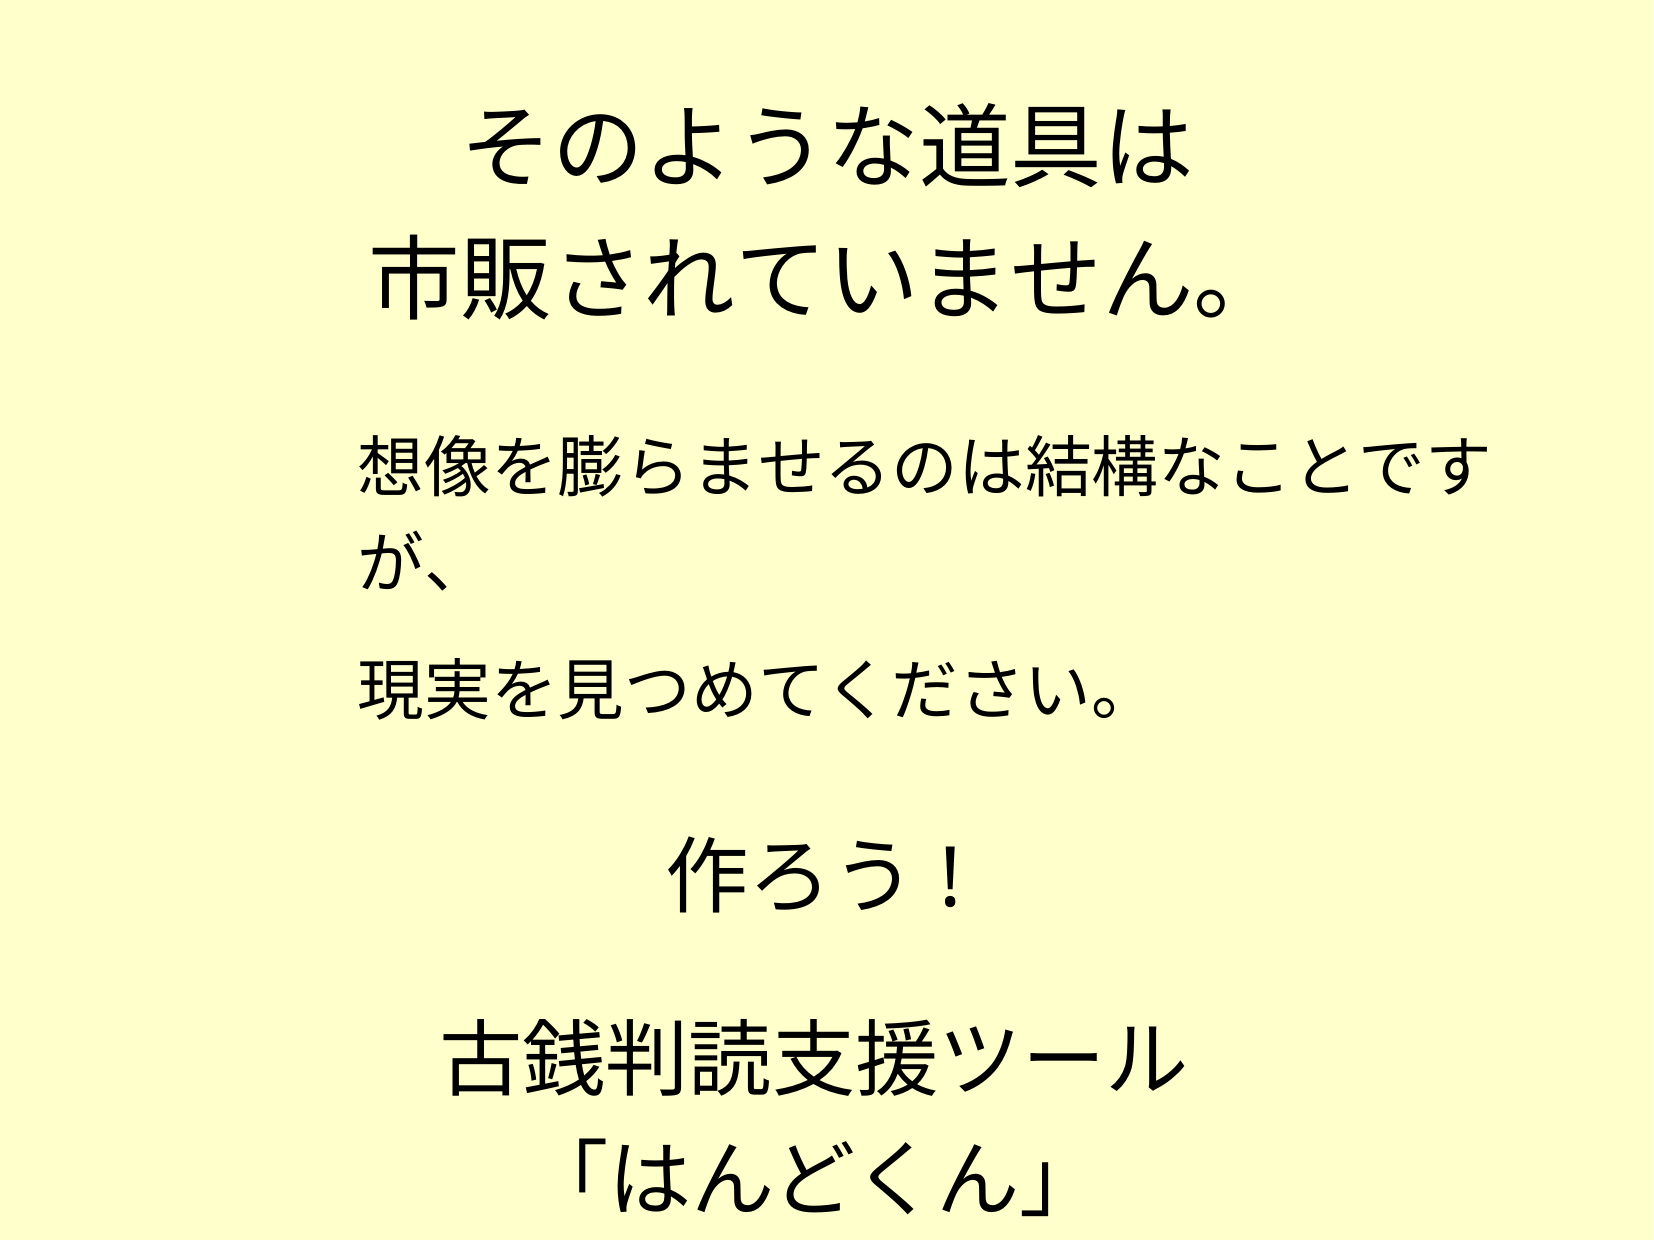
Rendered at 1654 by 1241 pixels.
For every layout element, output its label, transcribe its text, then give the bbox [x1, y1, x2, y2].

list 想像を膨らませるのは結構なことですが、 現実を見つめてください。 [286, 413, 1509, 755]
text_box 作ろう! [280, 802, 1348, 907]
text_box 古銭判読支援ツール 「はんどくん」 [280, 985, 1348, 1180]
title そのような道具は 市販されていません。 [121, 107, 1534, 306]
